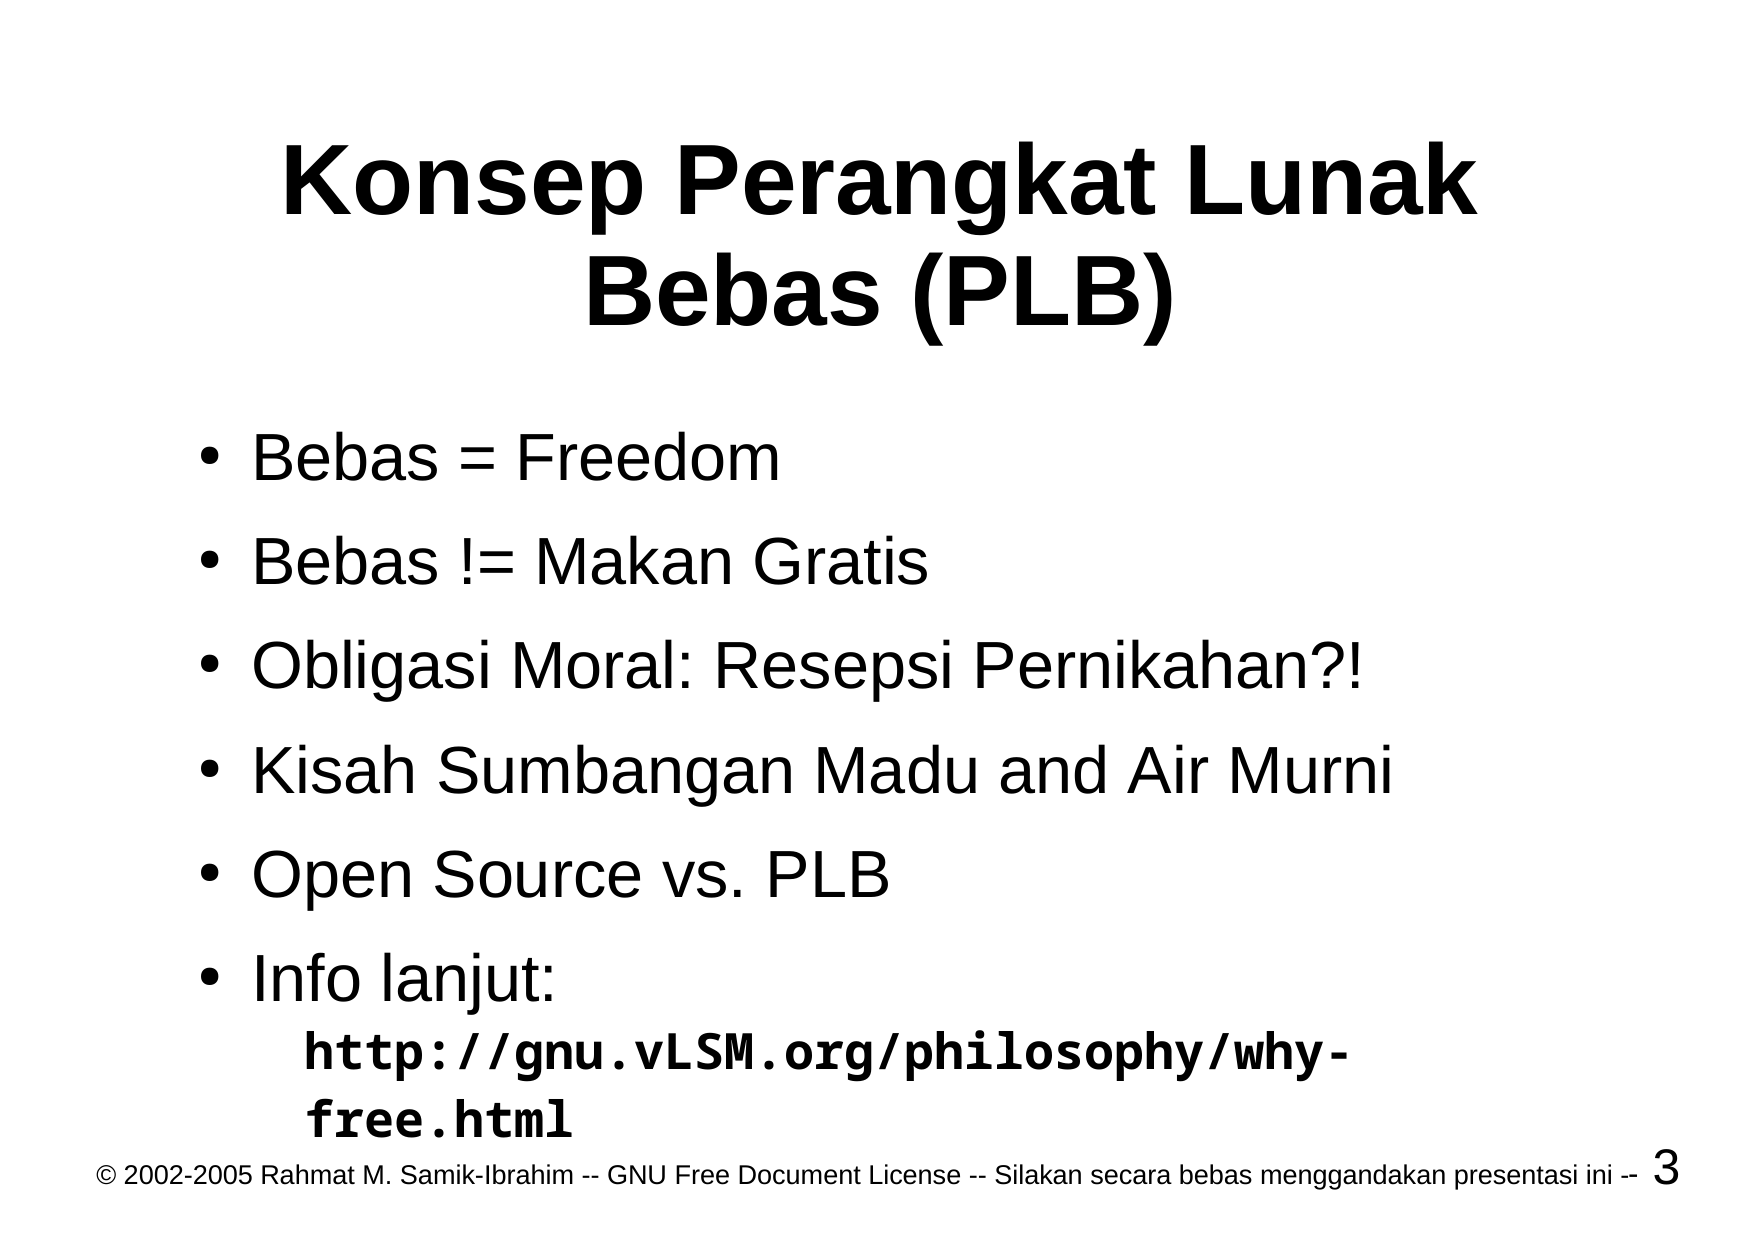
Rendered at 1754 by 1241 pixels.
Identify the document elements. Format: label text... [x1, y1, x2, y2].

title Konsep Perangkat Lunak Bebas (PLB) [171, 108, 1589, 363]
list Bebas = Freedom Bebas != Makan Gratis Obligasi Moral: Resepsi Pernikahan?! Kisah Sumbangan Madu and Air Murni Open Source vs. PLB Info lanjut: http://gnu.vLSM.org/philosophy/why-free.html [162, 419, 1580, 1146]
